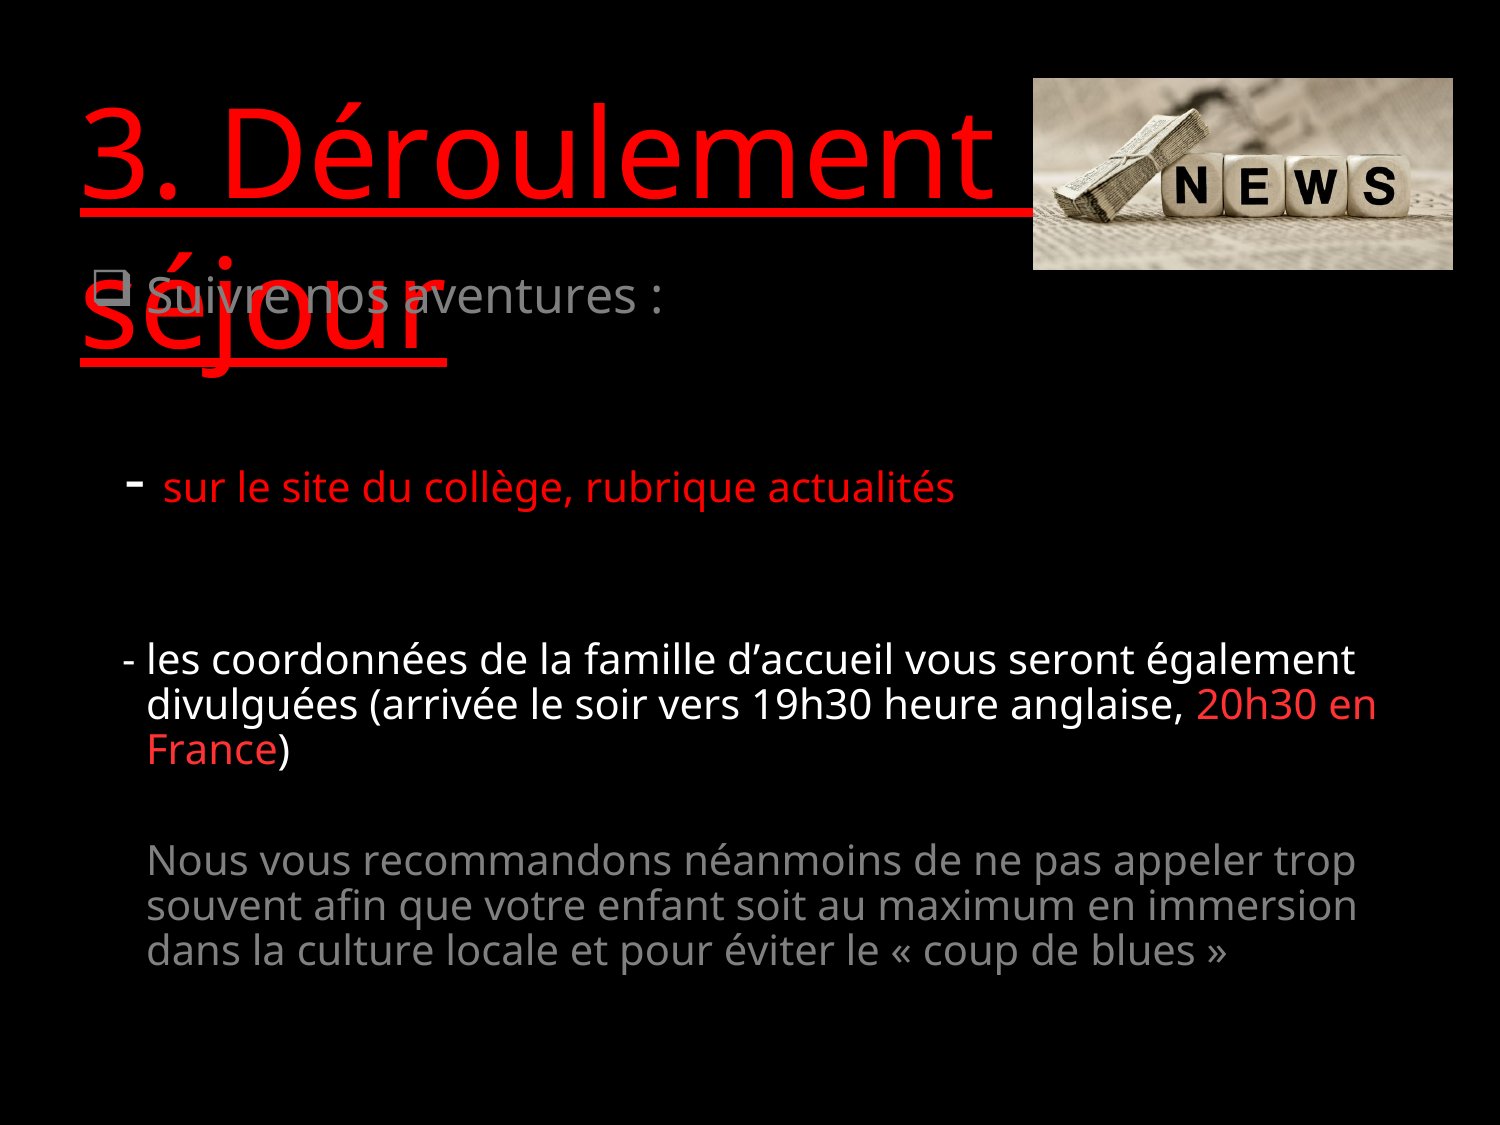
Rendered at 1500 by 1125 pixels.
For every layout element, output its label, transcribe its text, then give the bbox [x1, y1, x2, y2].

list Suivre nos aventures : - sur le site du collège, rubrique actualités - les coordonnées de la famille d’accueil vous seront également divulguées (arrivée le soir vers 19h30 heure anglaise, 20h30 en France) Nous vous recommandons néanmoins de ne pas appeler trop souvent afin que votre enfant soit au maximum en immersion dans la culture locale et pour éviter le « coup de blues » [75, 262, 1426, 1005]
title 3. Déroulement du séjour [64, 66, 1415, 254]
picture [1033, 78, 1453, 270]
